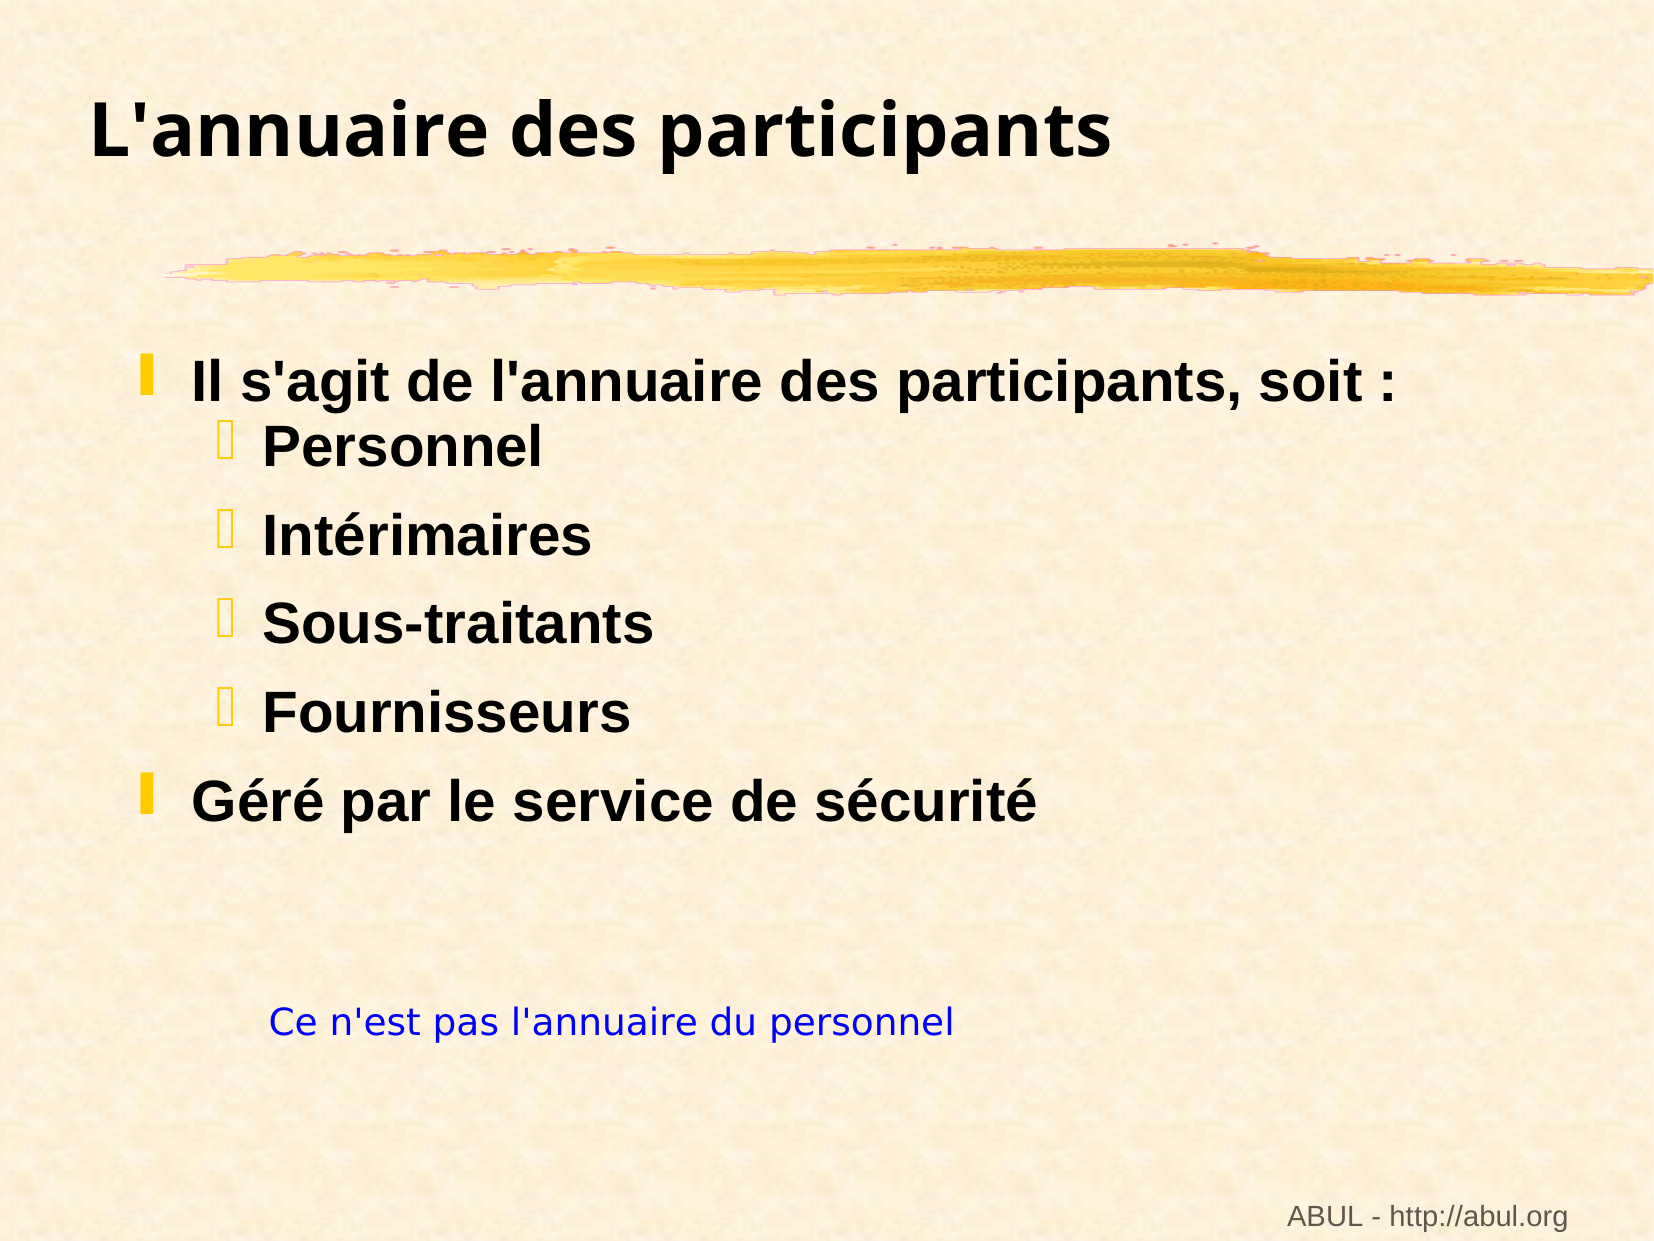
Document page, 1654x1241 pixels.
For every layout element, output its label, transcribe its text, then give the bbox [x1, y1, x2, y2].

picture [0, 0, 1654, 1241]
list Il s'agit de l'annuaire des participants, soit : Personnel Intérimaires Sous-traitants Fournisseurs Géré par le service de sécurité [106, 340, 1586, 975]
text_box Ce n'est pas l'annuaire du personnel [236, 993, 1518, 1052]
title L'annuaire des participants [73, 0, 1479, 262]
